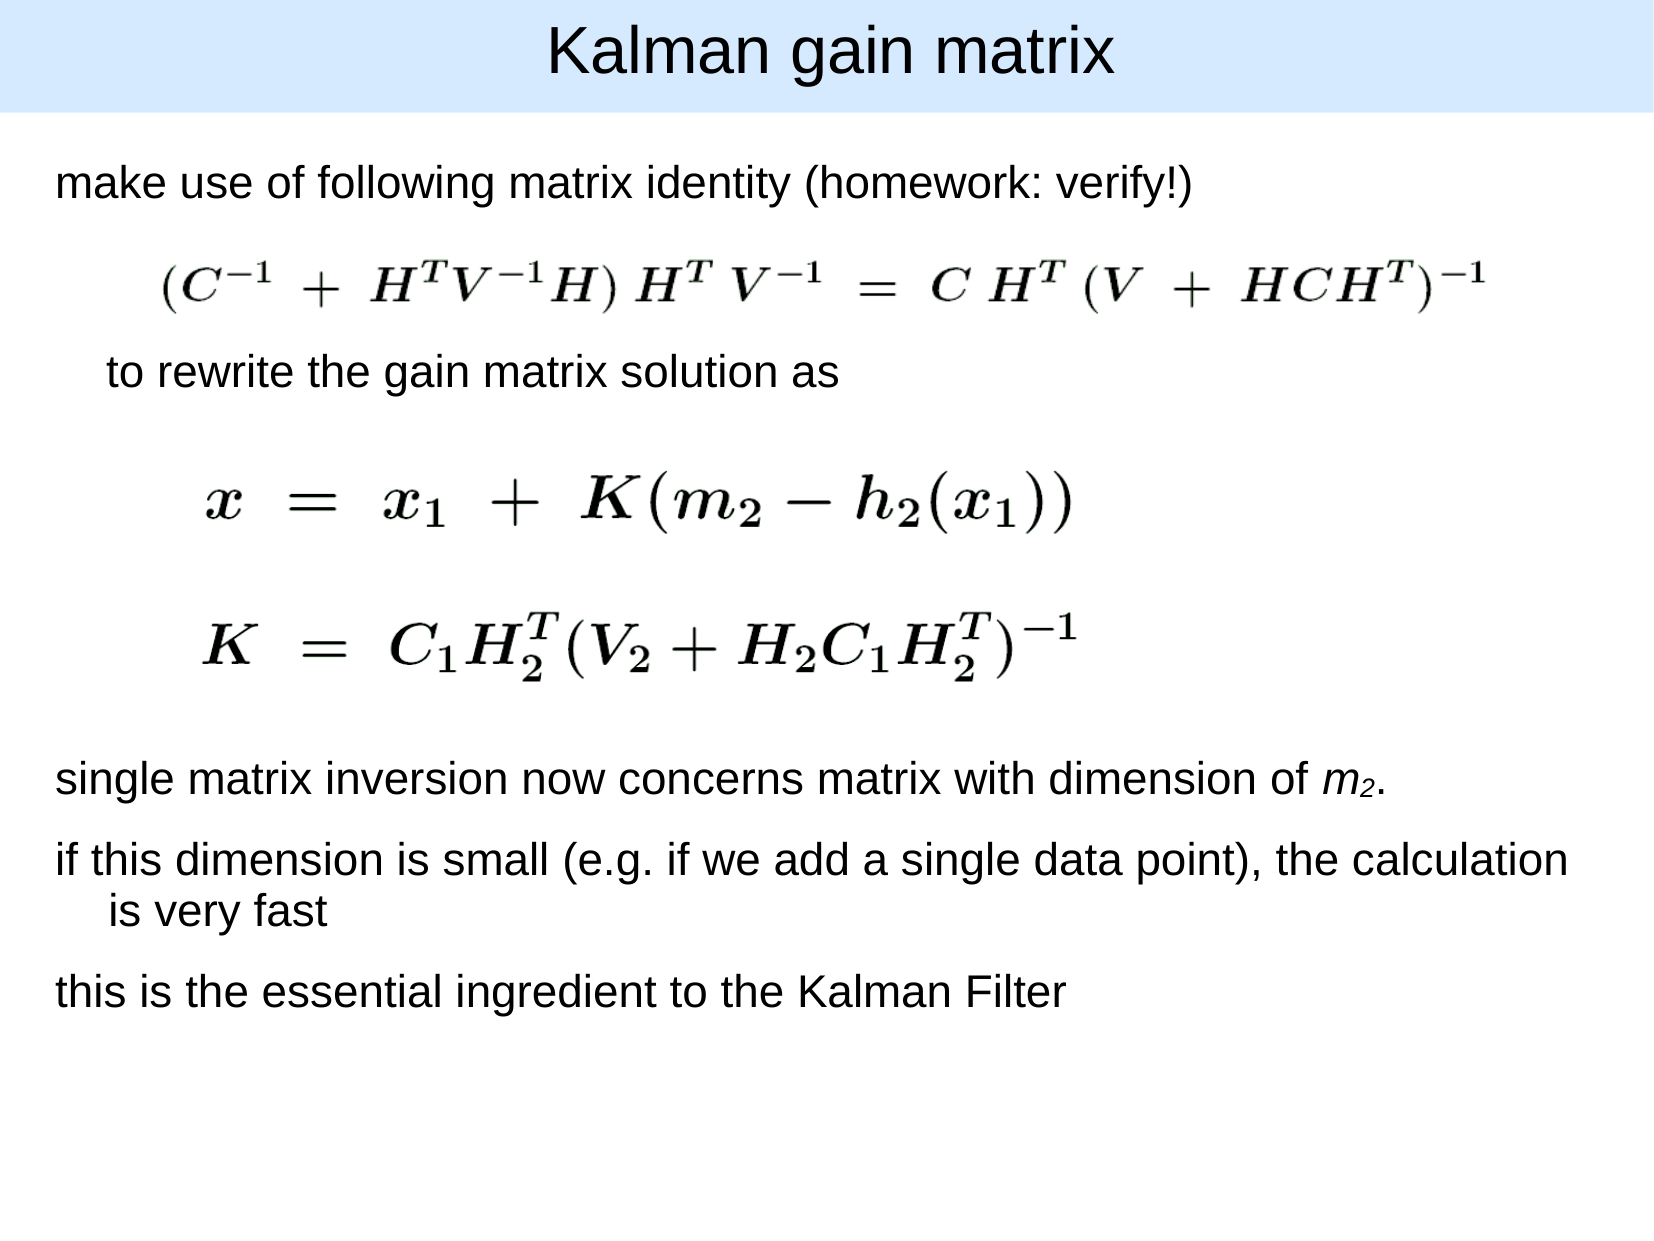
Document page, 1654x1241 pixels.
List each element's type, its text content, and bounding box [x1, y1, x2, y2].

list single matrix inversion now concerns matrix with dimension of m2. if this dimension is small (e.g. if we add a single data point), the calculation is very fast this is the essential ingredient to the Kalman Filter [37, 753, 1613, 1098]
list to rewrite the gain matrix solution as [37, 345, 1613, 414]
picture [187, 449, 1088, 574]
picture [187, 599, 1088, 698]
title Kalman gain matrix [86, 0, 1576, 100]
list make use of following matrix identity (homework: verify!) [37, 156, 1613, 263]
picture [150, 250, 1501, 338]
